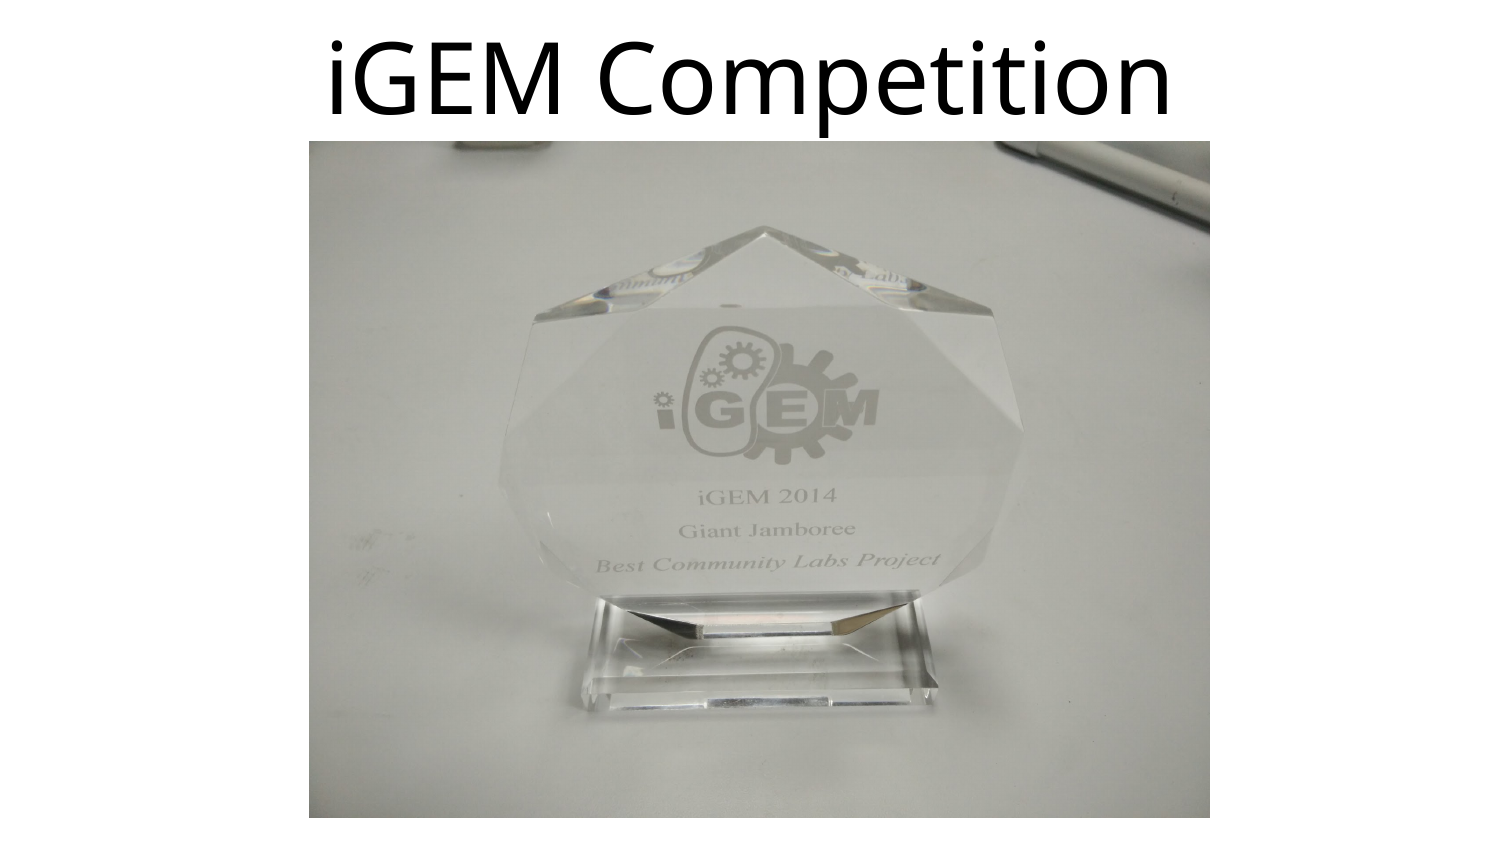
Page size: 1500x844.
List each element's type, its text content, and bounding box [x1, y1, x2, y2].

text_box iGEM Competition [0, 0, 1500, 136]
picture [309, 141, 1210, 818]
